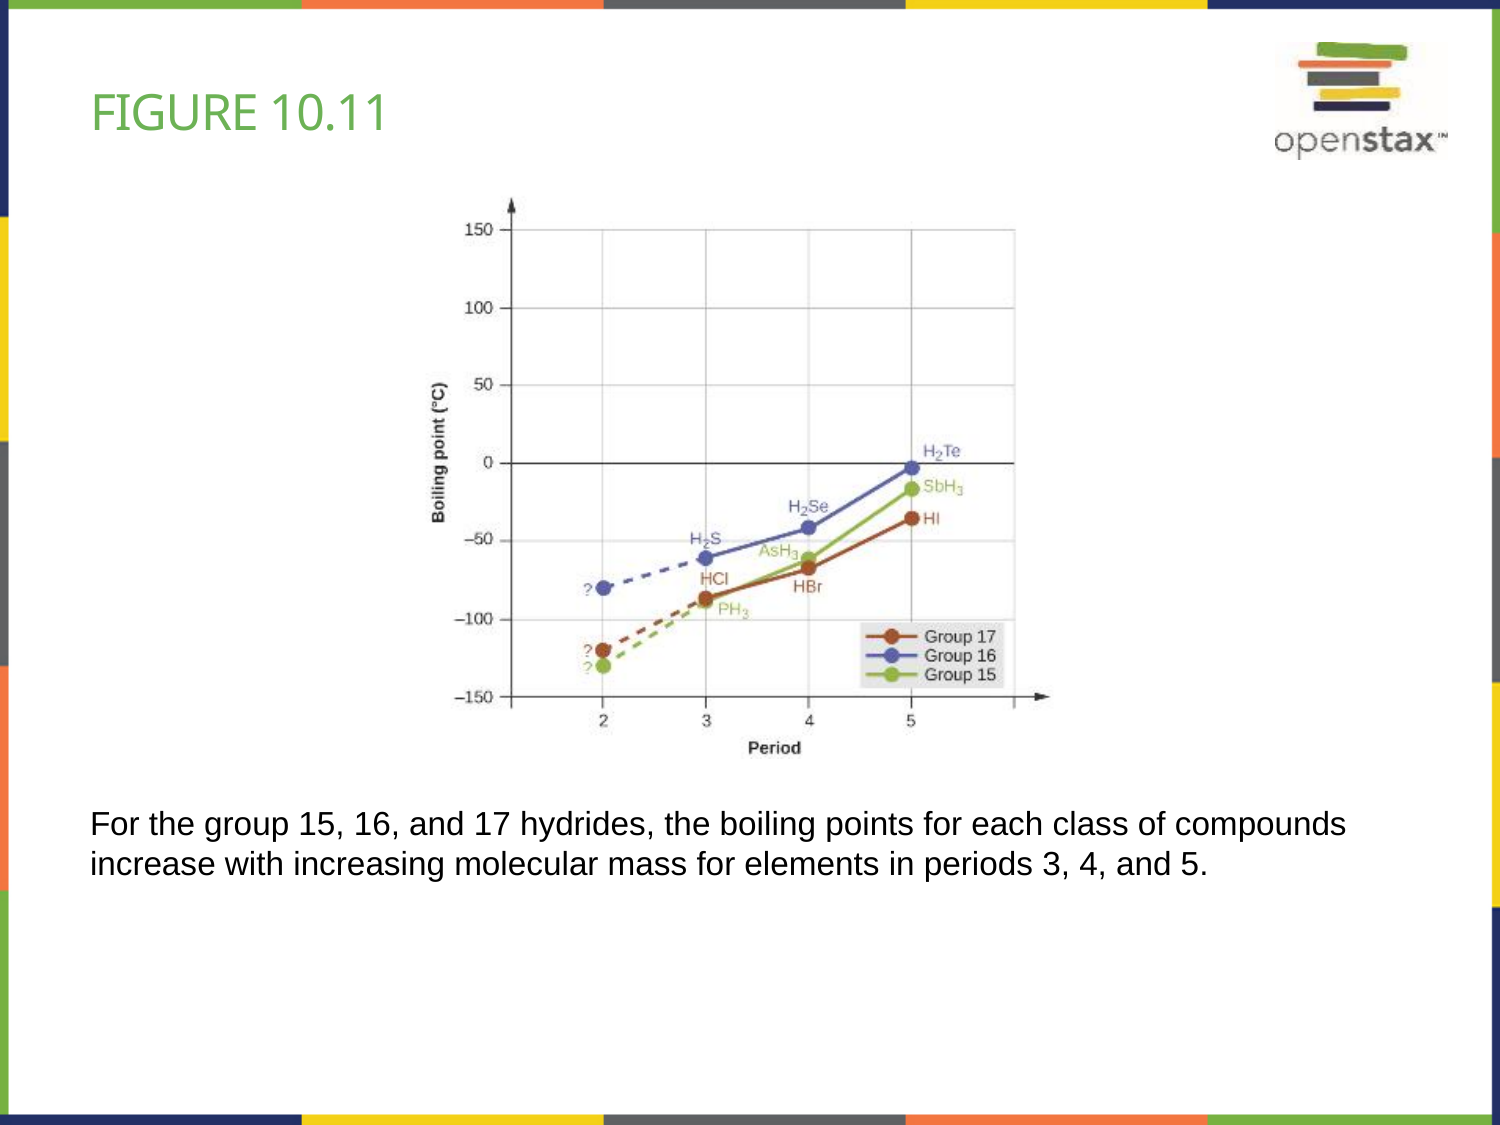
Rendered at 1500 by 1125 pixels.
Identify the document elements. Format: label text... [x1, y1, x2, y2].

picture [0, 0, 1500, 1125]
title Figure 10.11 [75, 39, 1398, 148]
list For the group 15, 16, and 17 hydrides, the boiling points for each class of compounds increase with increasing molecular mass for elements in periods 3, 4, and 5. [75, 794, 1398, 986]
